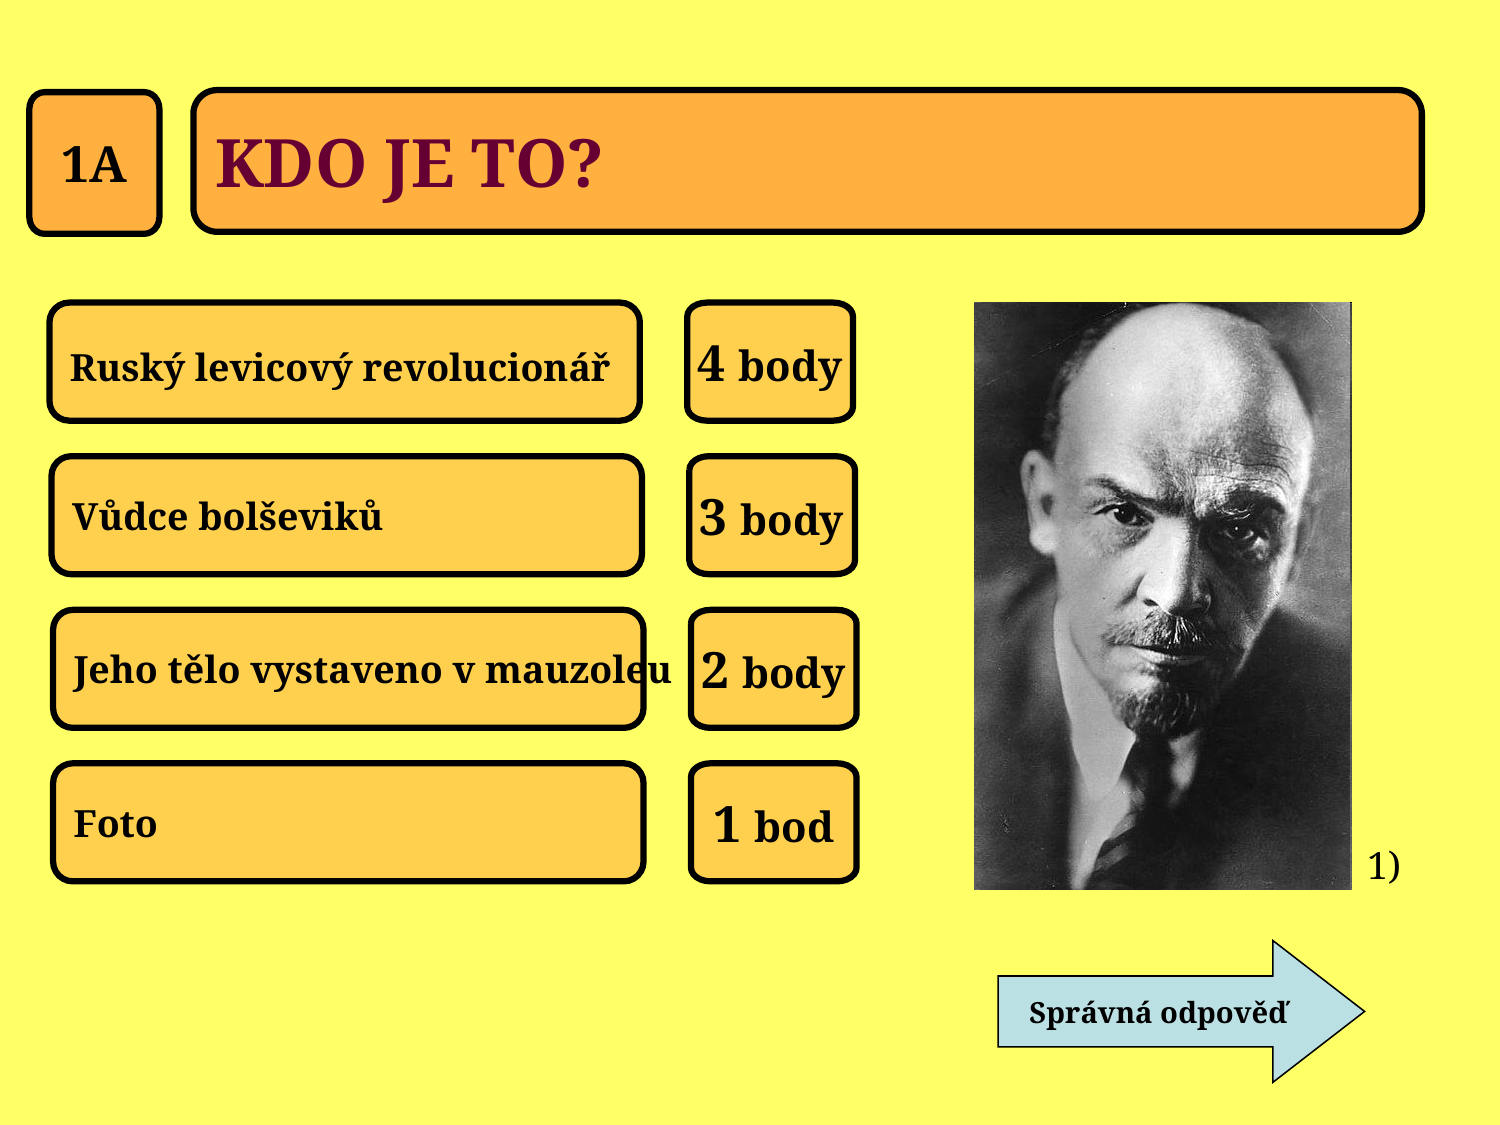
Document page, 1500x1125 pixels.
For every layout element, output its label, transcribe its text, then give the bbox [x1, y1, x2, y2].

text_box 1A [29, 92, 160, 234]
text_box 2 body [690, 609, 857, 728]
text_box Vůdce bolševiků [51, 456, 642, 575]
text_box 4 body [685, 300, 856, 423]
text_box KDO JE TO? [193, 90, 1422, 232]
text_box 4 body [191, 87, 1425, 234]
text_box 4 body [50, 607, 646, 730]
text_box Správná odpověď [998, 940, 1365, 1083]
picture [974, 302, 1352, 890]
text_box Foto [53, 763, 644, 882]
text_box 1) [1352, 834, 1435, 895]
text_box 4 body [27, 89, 162, 236]
text_box 4 body [50, 761, 646, 884]
text_box 4 body [49, 454, 645, 577]
text_box Jeho tělo vystaveno v mauzoleu [53, 609, 644, 728]
text_box 3 body [689, 456, 856, 575]
text_box Ruský levicový revolucionář [49, 302, 640, 421]
text_box 4 body [687, 302, 853, 421]
text_box 1 bod [690, 763, 857, 882]
